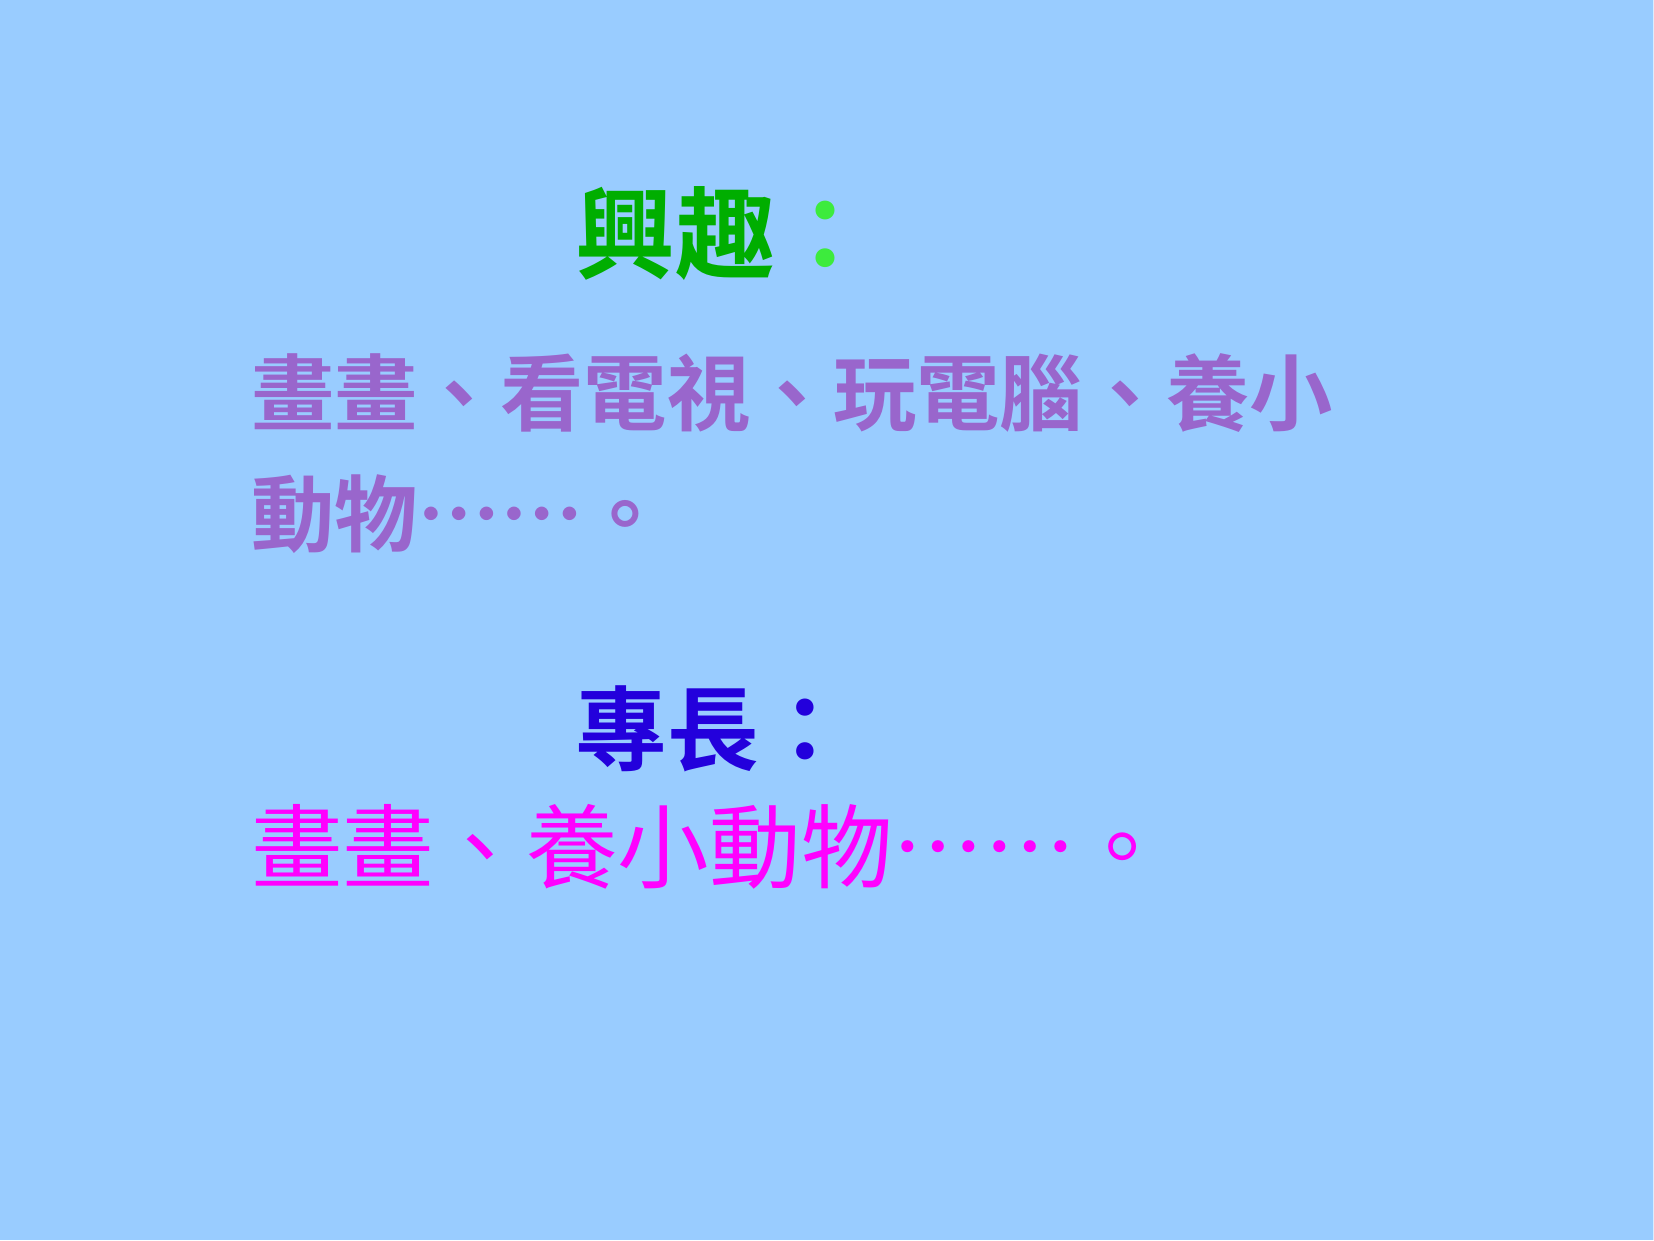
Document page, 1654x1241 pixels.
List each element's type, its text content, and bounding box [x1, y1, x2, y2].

text_box 興趣： [561, 147, 1241, 263]
text_box 專長： [561, 649, 975, 757]
text_box 畫畫、看電視、玩電腦、養小動物……。 [236, 320, 1418, 502]
text_box 畫畫、養小動物……。 [236, 767, 1300, 875]
